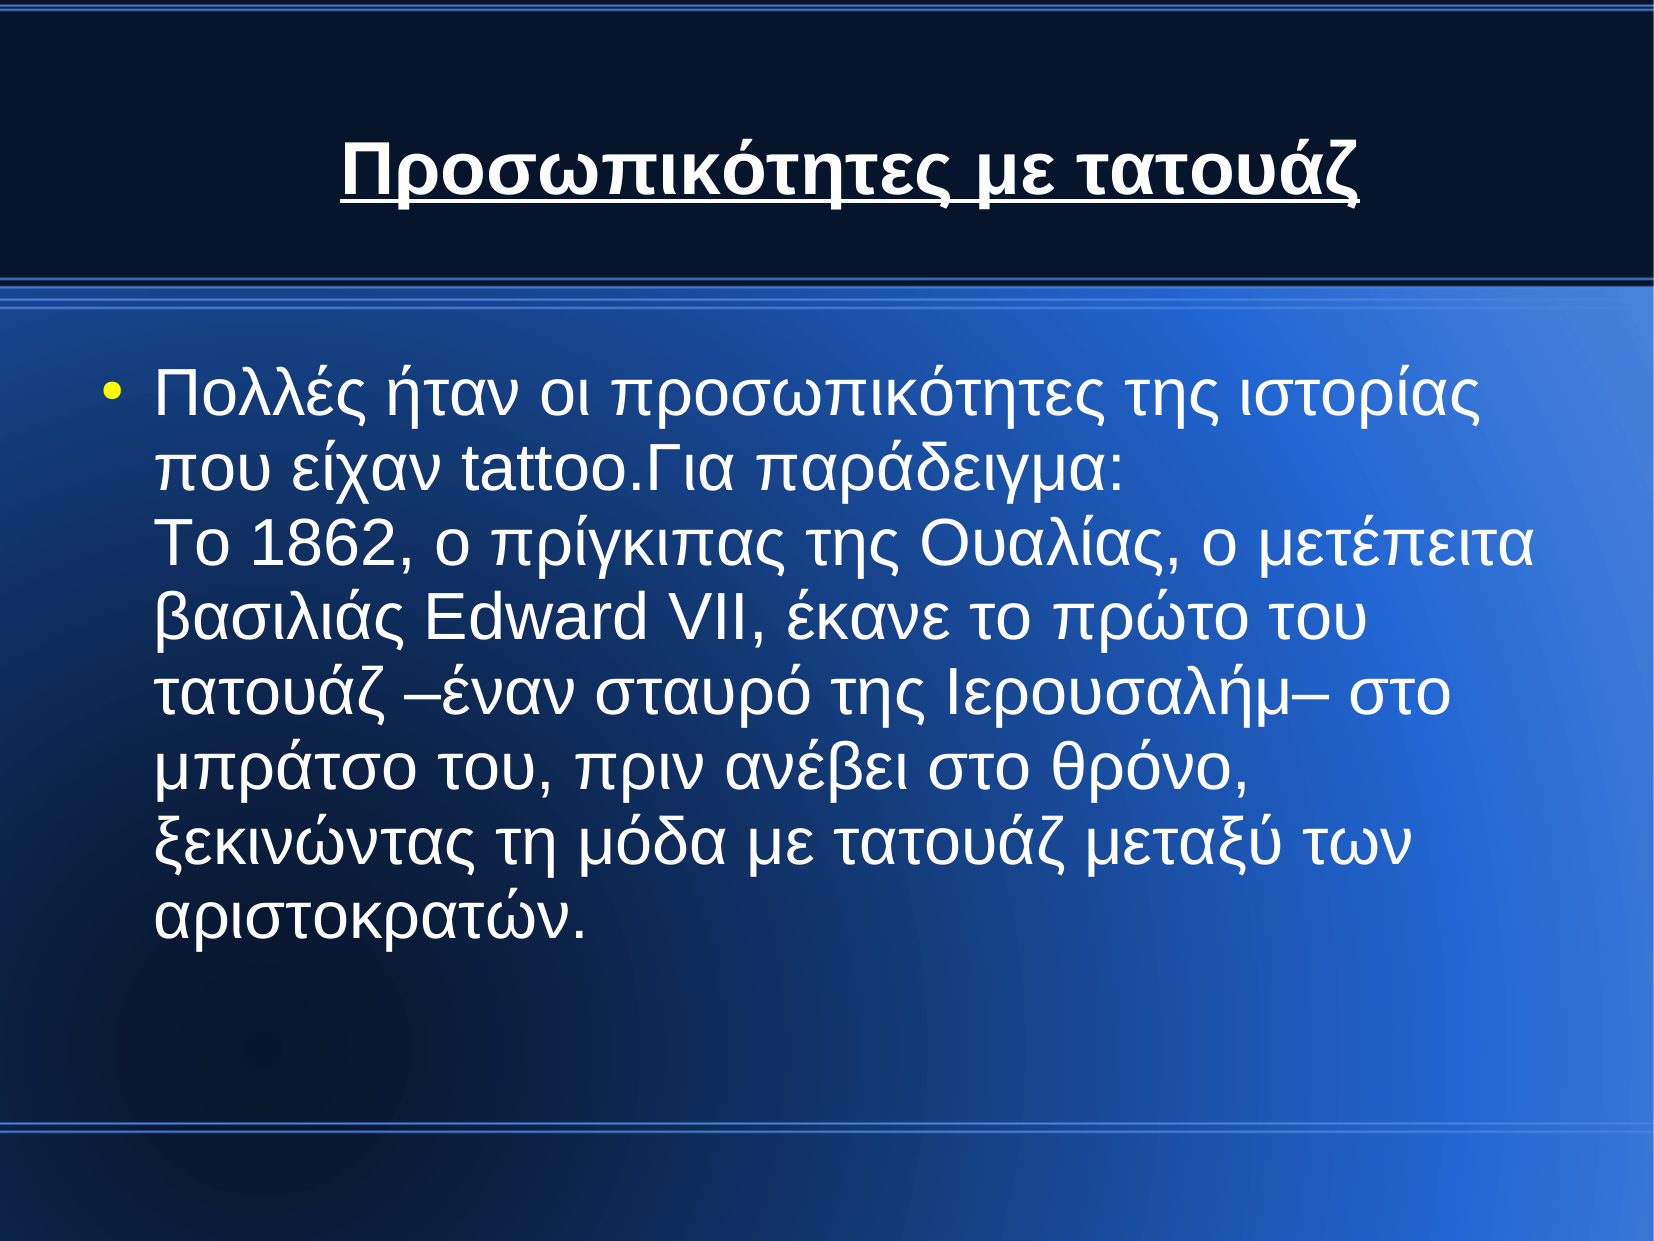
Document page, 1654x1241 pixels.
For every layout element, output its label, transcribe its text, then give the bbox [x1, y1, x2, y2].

picture [0, 0, 1654, 1241]
title Προσωπικότητες με τατουάζ [106, 59, 1595, 267]
list Πολλές ήταν οι προσωπικότητες της ιστορίας που είχαν tattoo.Για παράδειγμα: Το 1862, ο πρίγκιπας της Ουαλίας, ο μετέπειτα βασιλιάς Edward VII, έκανε το πρώτο του τατουάζ –έναν σταυρό της Ιερουσαλήμ– στο μπράτσο του, πριν ανέβει στο θρόνο, ξεκινώντας τη μόδα με τατουάζ μεταξύ των αριστοκρατών. [82, 355, 1571, 1058]
